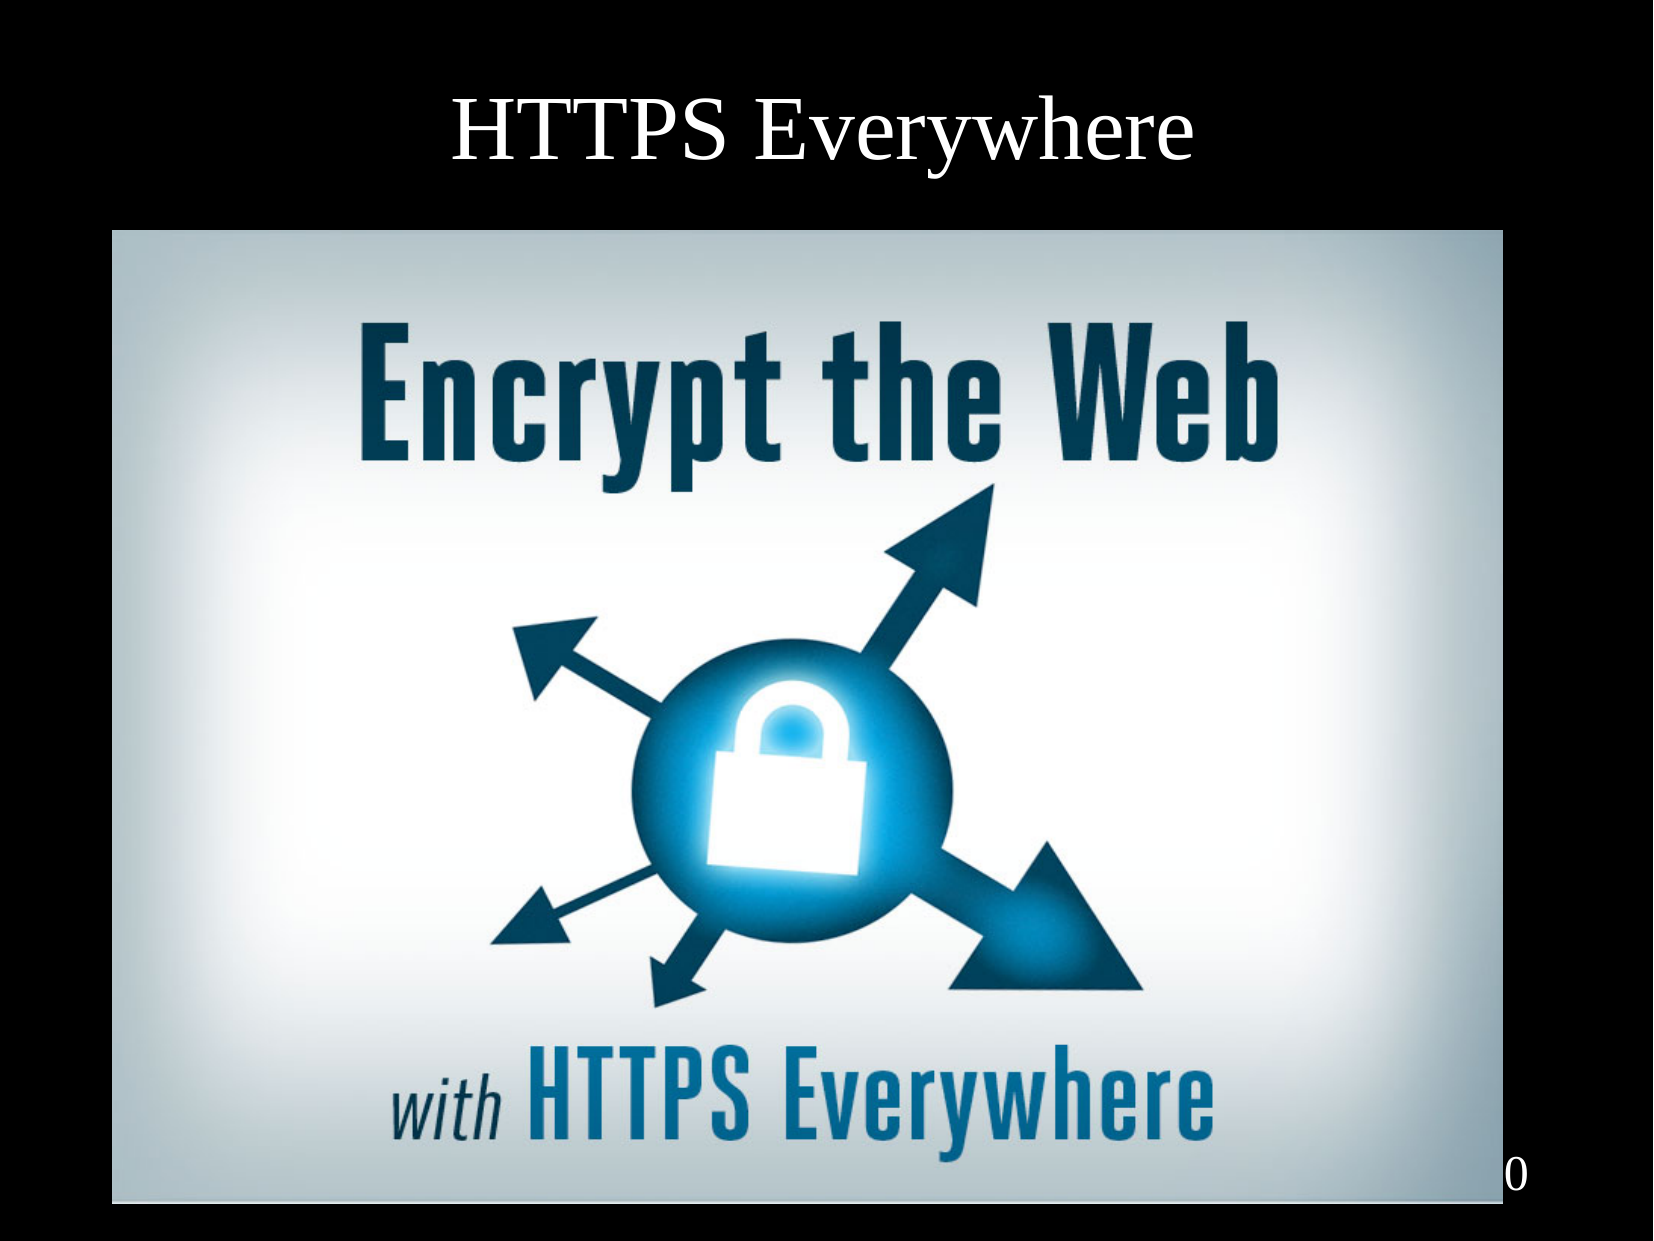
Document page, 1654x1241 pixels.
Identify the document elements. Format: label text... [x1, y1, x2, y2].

picture [112, 230, 1503, 1204]
title HTTPS Everywhere [118, 0, 1530, 257]
